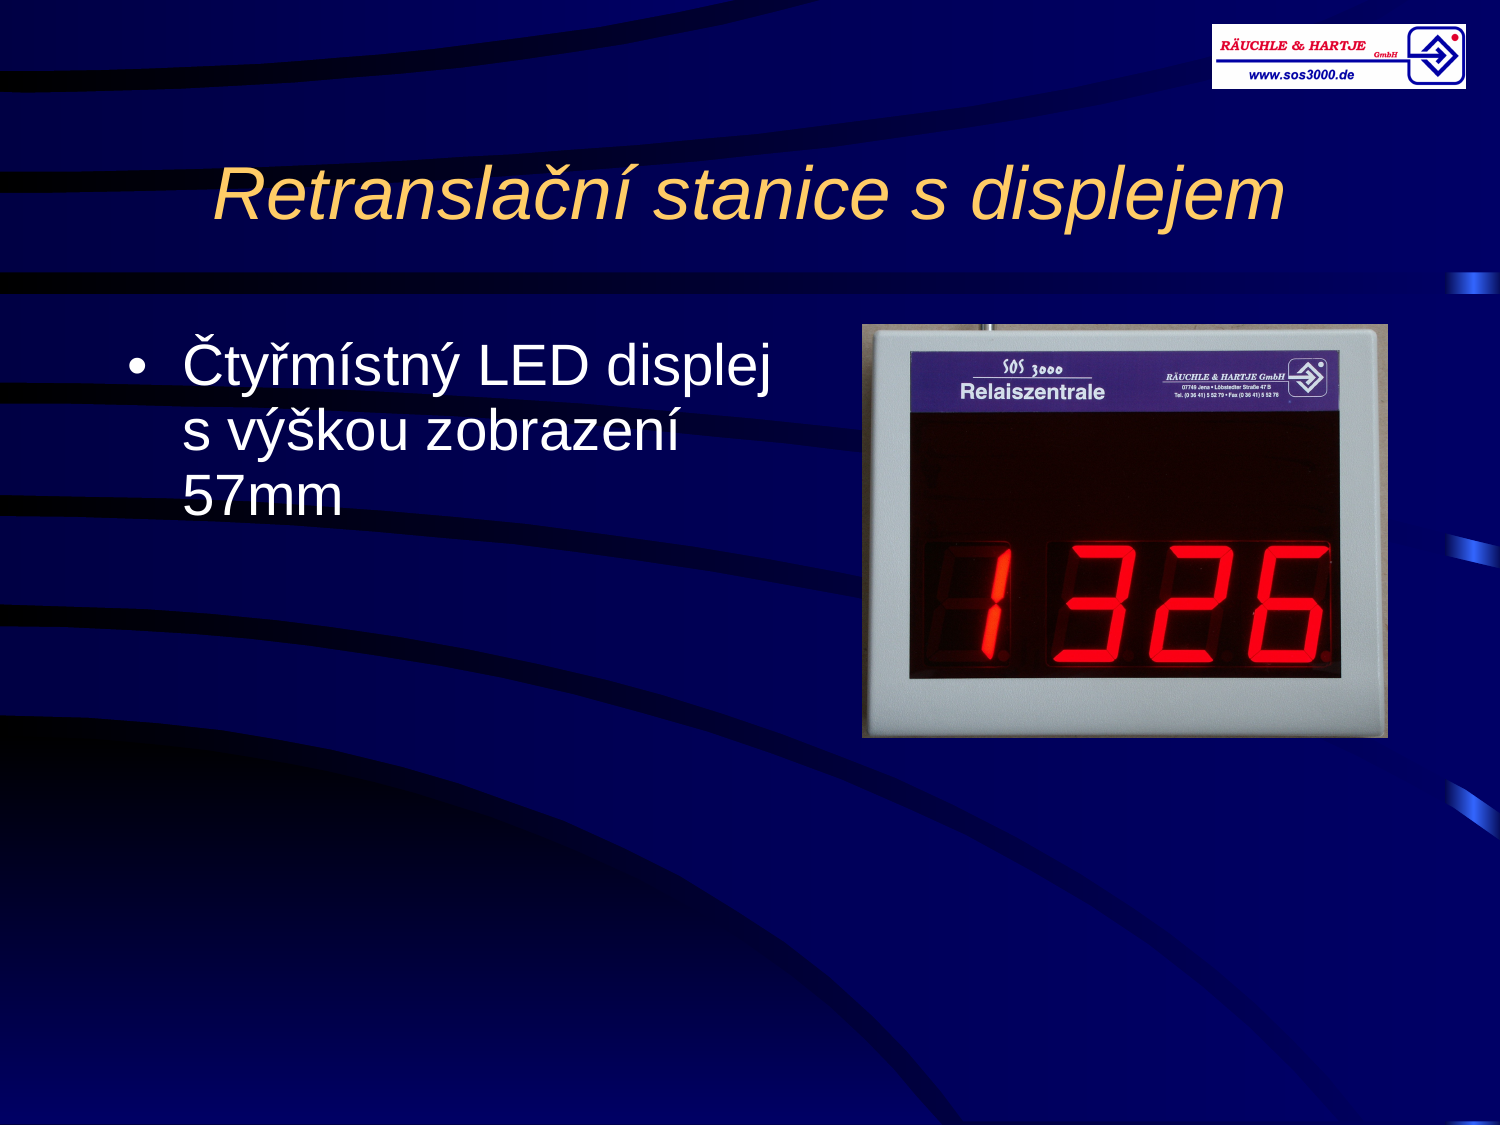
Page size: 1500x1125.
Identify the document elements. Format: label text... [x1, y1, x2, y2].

list Čtyřmístný LED displej s výškou zobrazení 57mm [112, 324, 825, 1076]
picture [862, 324, 1388, 739]
title Retranslační stanice s displejem [112, 99, 1388, 288]
picture [1212, 24, 1466, 89]
